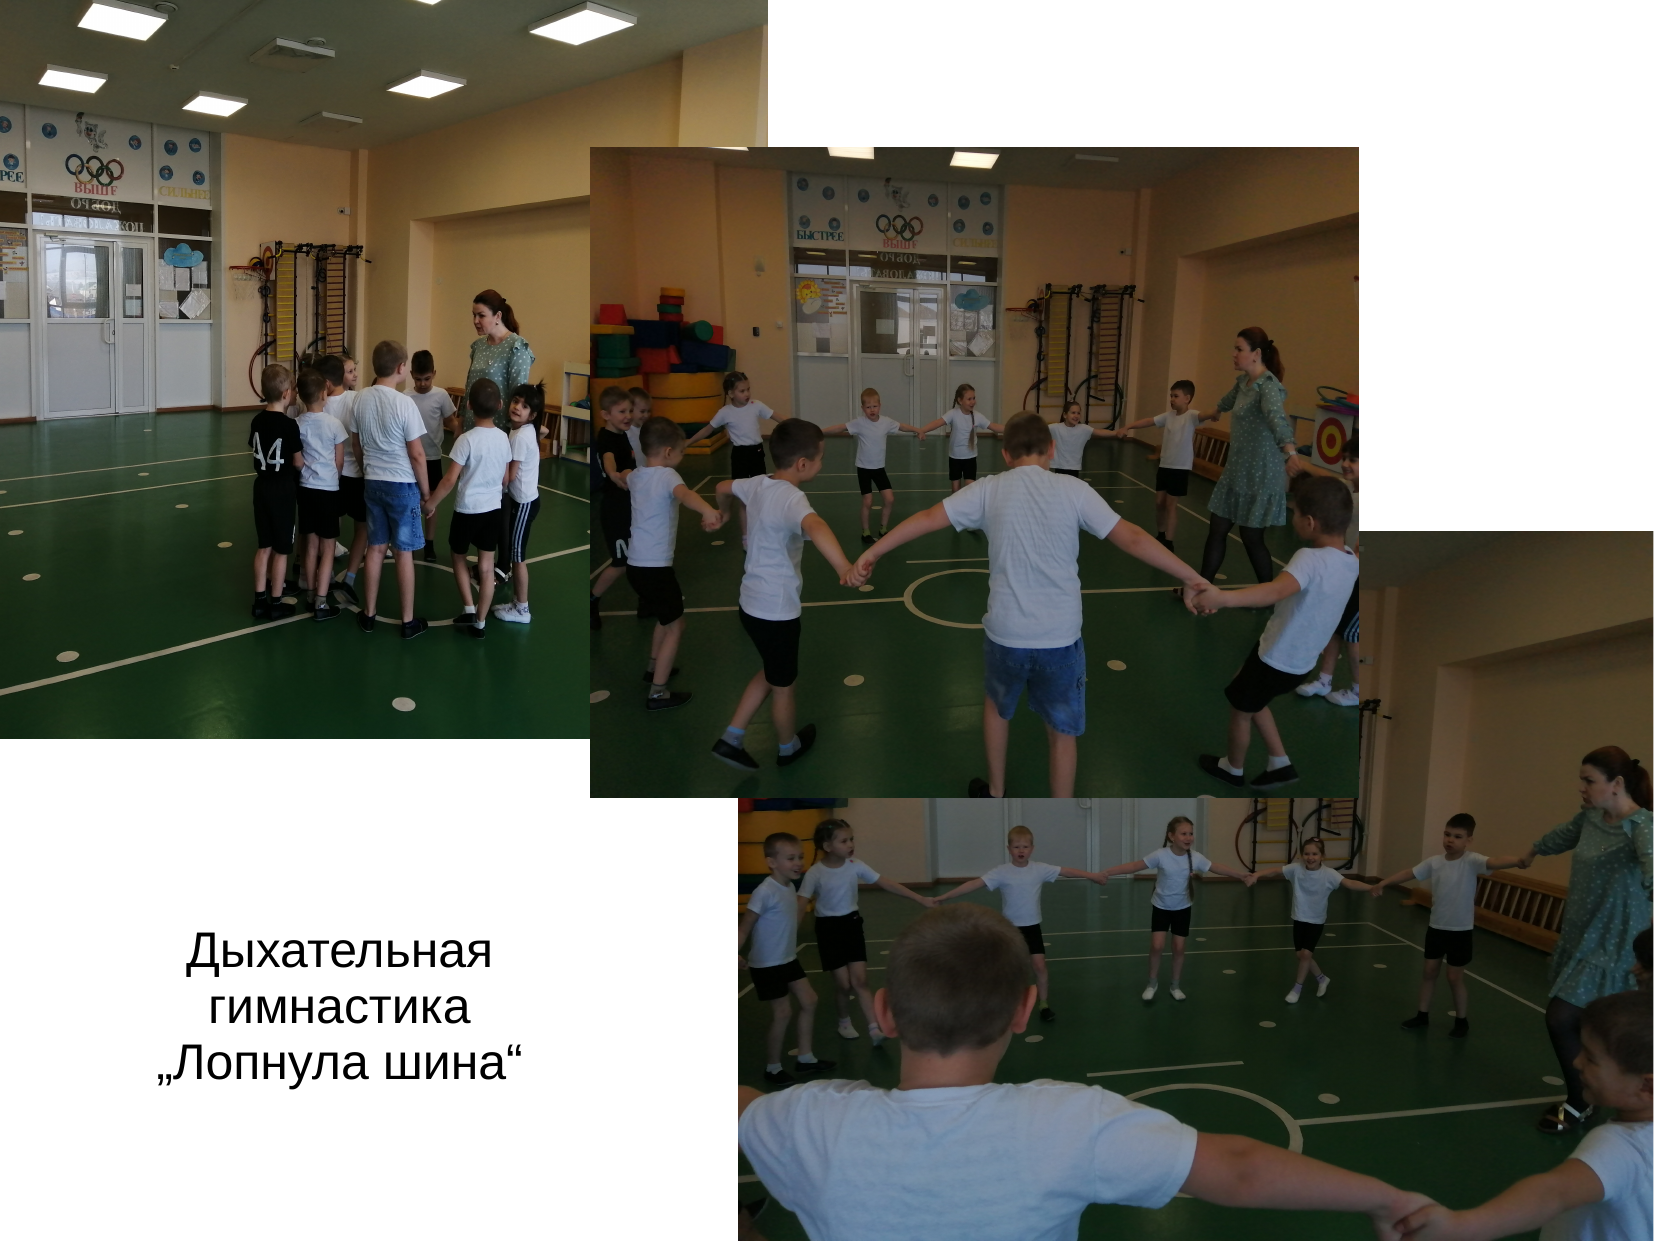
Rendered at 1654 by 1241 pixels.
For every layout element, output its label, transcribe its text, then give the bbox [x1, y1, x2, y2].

picture [0, 0, 1654, 1241]
text_box Дыхательная гимнастика „Лопнула шина“ [88, 915, 591, 1098]
